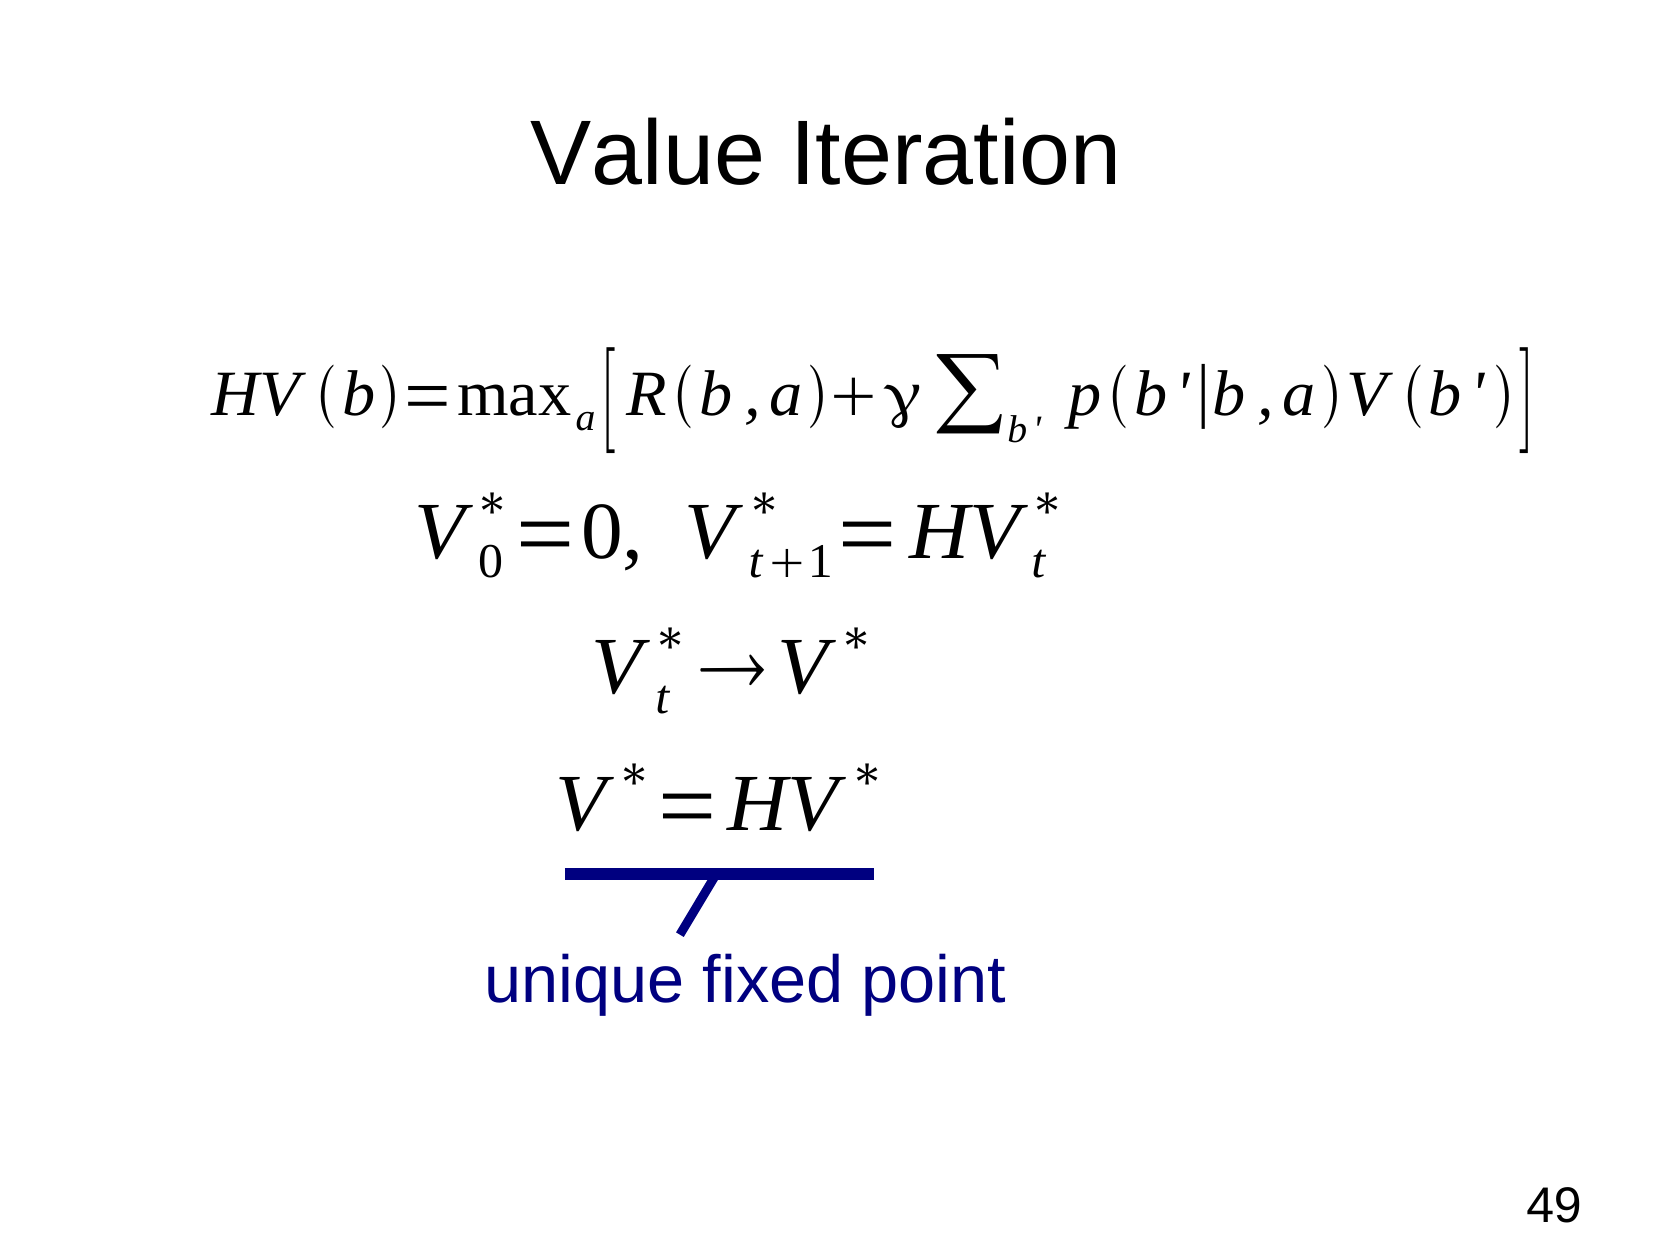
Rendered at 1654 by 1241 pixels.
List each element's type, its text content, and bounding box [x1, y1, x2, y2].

chart [585, 610, 881, 724]
chart [407, 474, 1072, 588]
text_box unique fixed point [470, 934, 1212, 1024]
chart [201, 344, 1538, 457]
title Value Iteration [82, 56, 1571, 250]
chart [549, 746, 892, 848]
